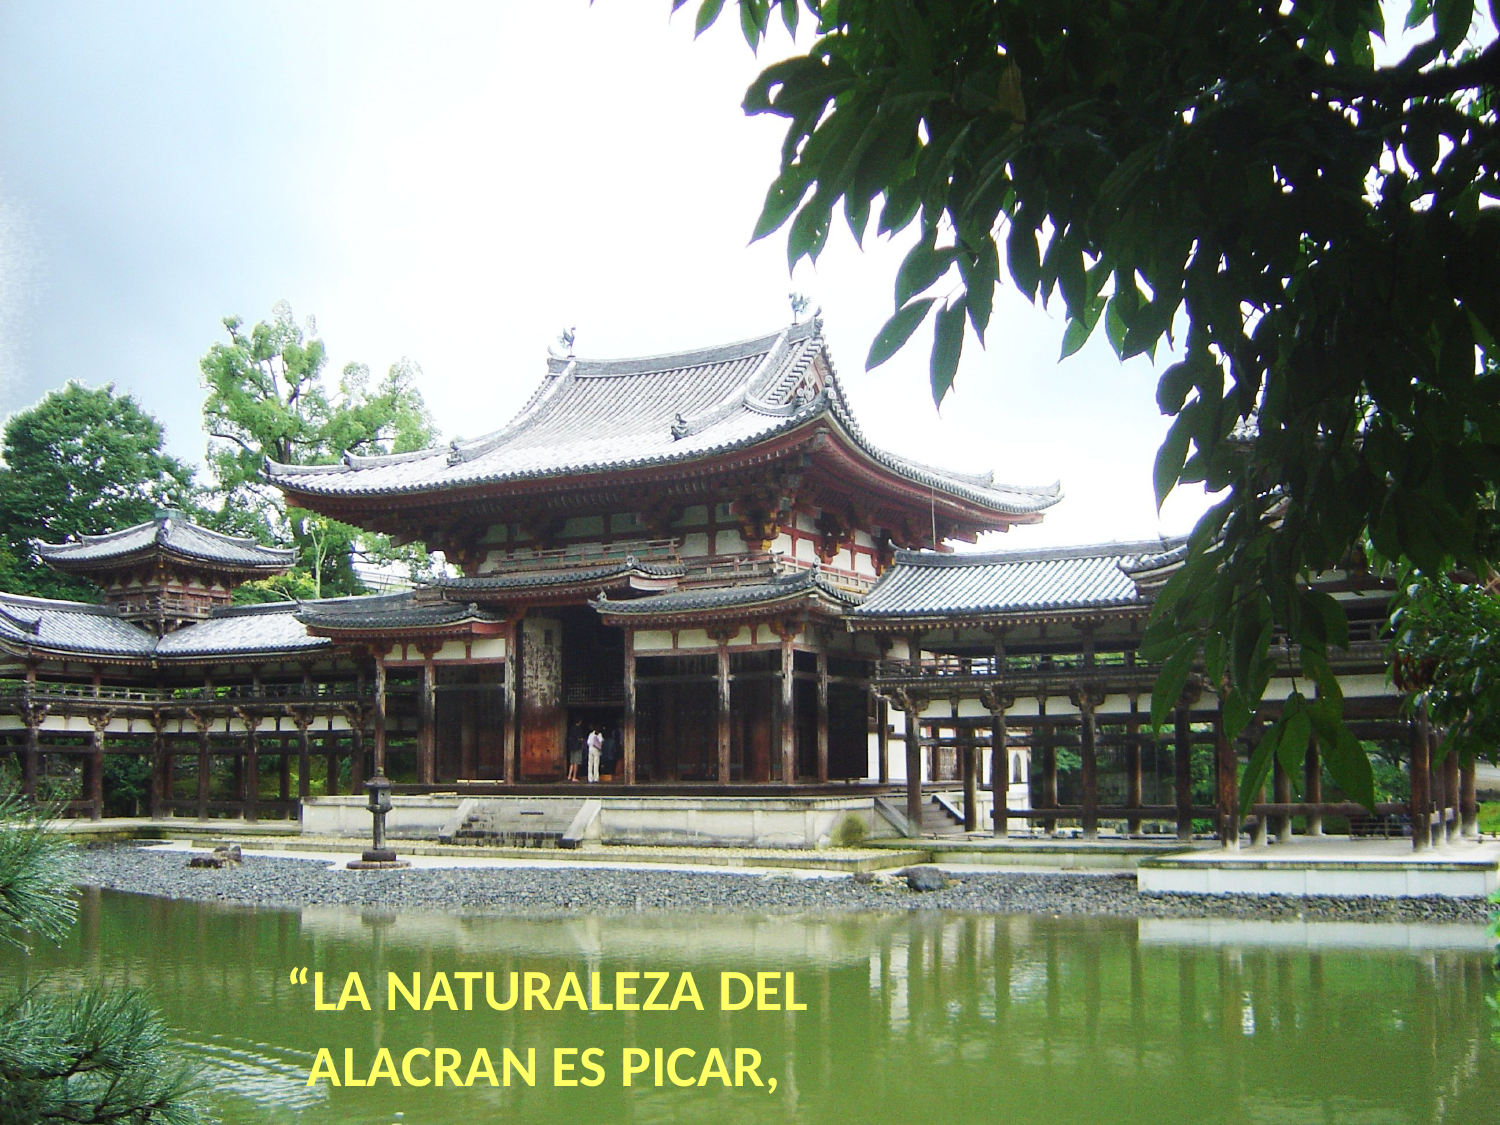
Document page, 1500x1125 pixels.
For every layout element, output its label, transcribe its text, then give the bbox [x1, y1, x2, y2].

picture [0, 0, 1500, 1125]
text_box “LA NATURALEZA DEL ALACRAN ES PICAR, [251, 911, 837, 1107]
